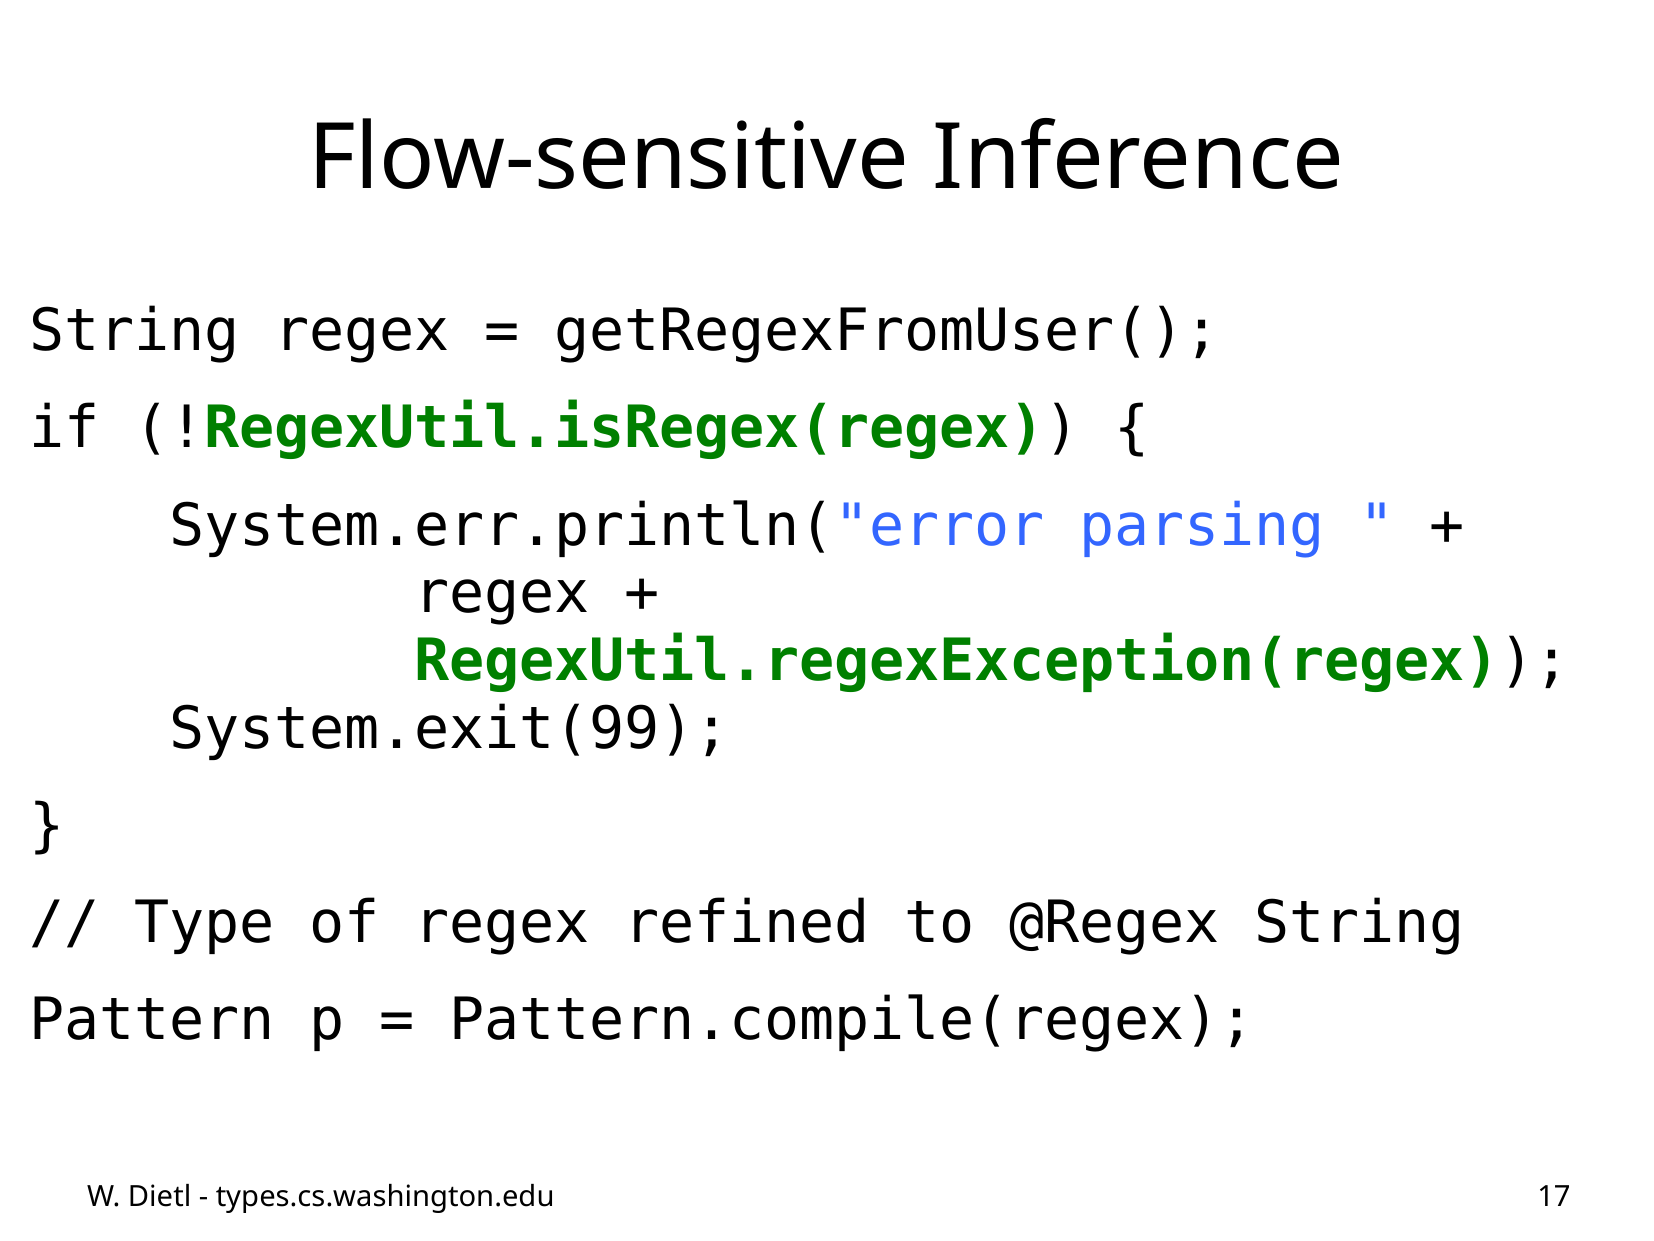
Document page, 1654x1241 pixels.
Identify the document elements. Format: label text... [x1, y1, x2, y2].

title Flow-sensitive Inference [82, 49, 1571, 257]
list String regex = getRegexFromUser(); if (!RegexUtil.isRegex(regex)) { System.err.println("error parsing " + regex + RegexUtil.regexException(regex)); System.exit(99); } // Type of regex refined to @Regex String Pattern p = Pattern.compile(regex); [14, 289, 1639, 1225]
